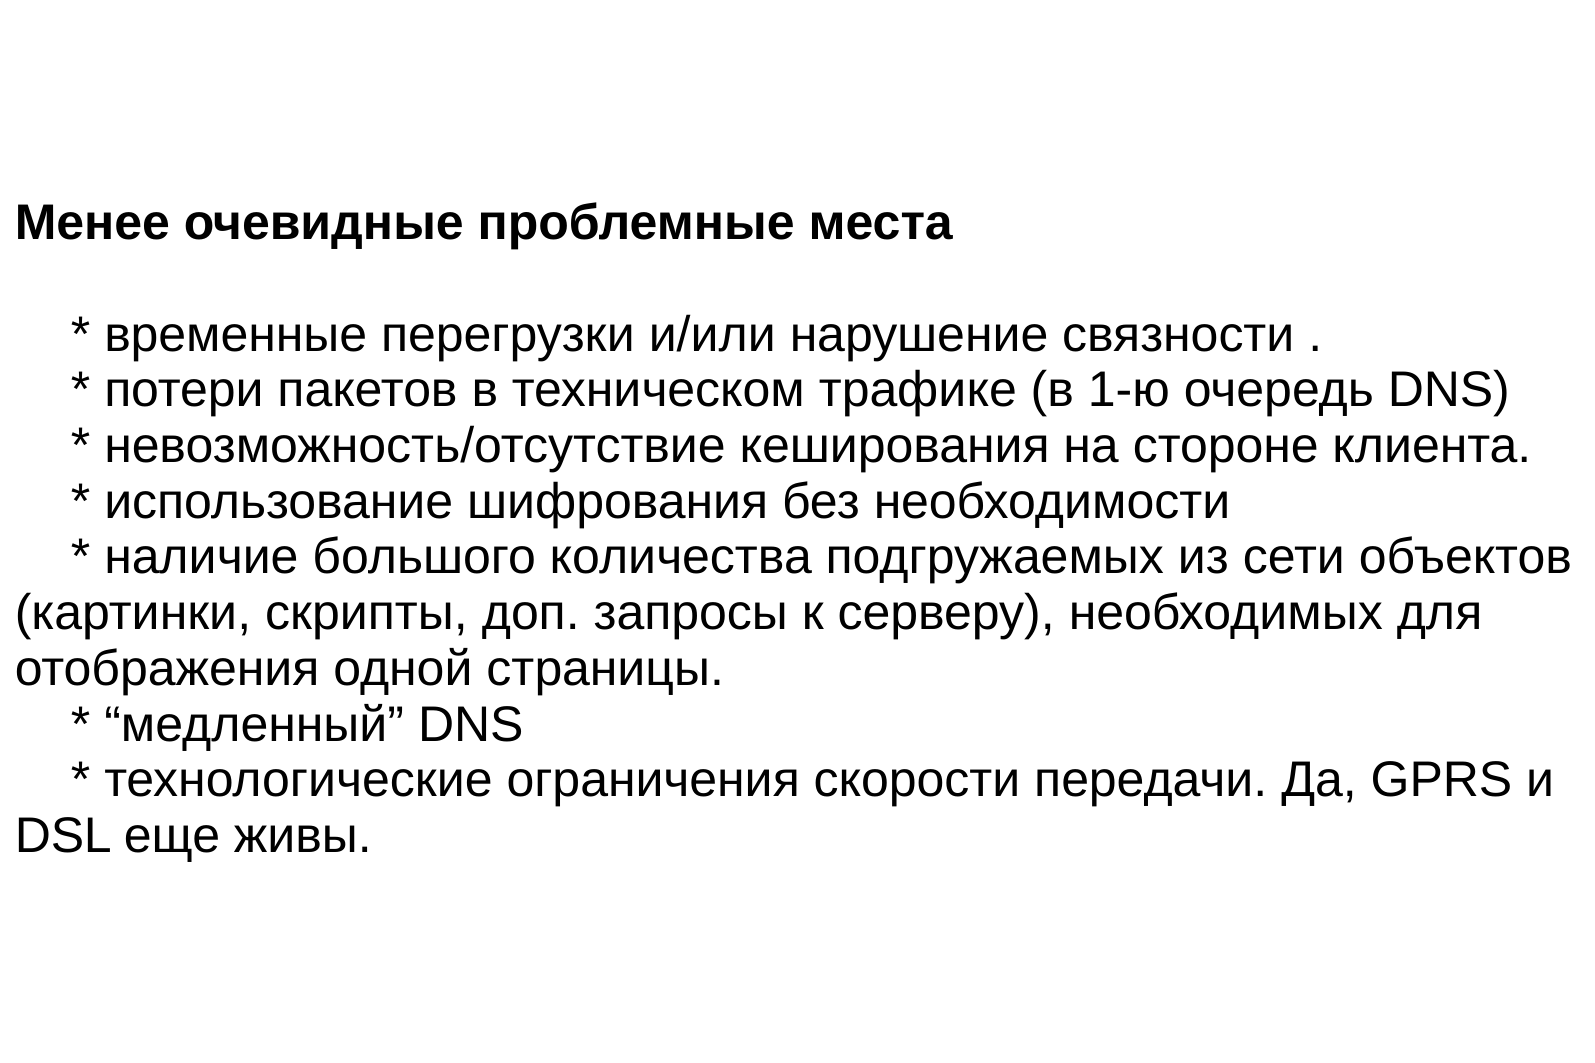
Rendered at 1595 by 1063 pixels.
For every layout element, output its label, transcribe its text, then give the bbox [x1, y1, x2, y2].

text_box Менее очевидные проблемные места * временные перегрузки и/или нарушение связности . * потери пакетов в техническом трафике (в 1-ю очередь DNS) * невозможность/отсутствие кеширования на стороне клиента. * использование шифрования без необходимости * наличие большого количества подгружаемых из сети объектов (картинки, скрипты, доп. запросы к серверу), необходимых для отображения одной страницы. * “медленный” DNS * технологические ограничения скорости передачи. Да, GPRS и DSL еще живы. [0, 186, 1595, 984]
